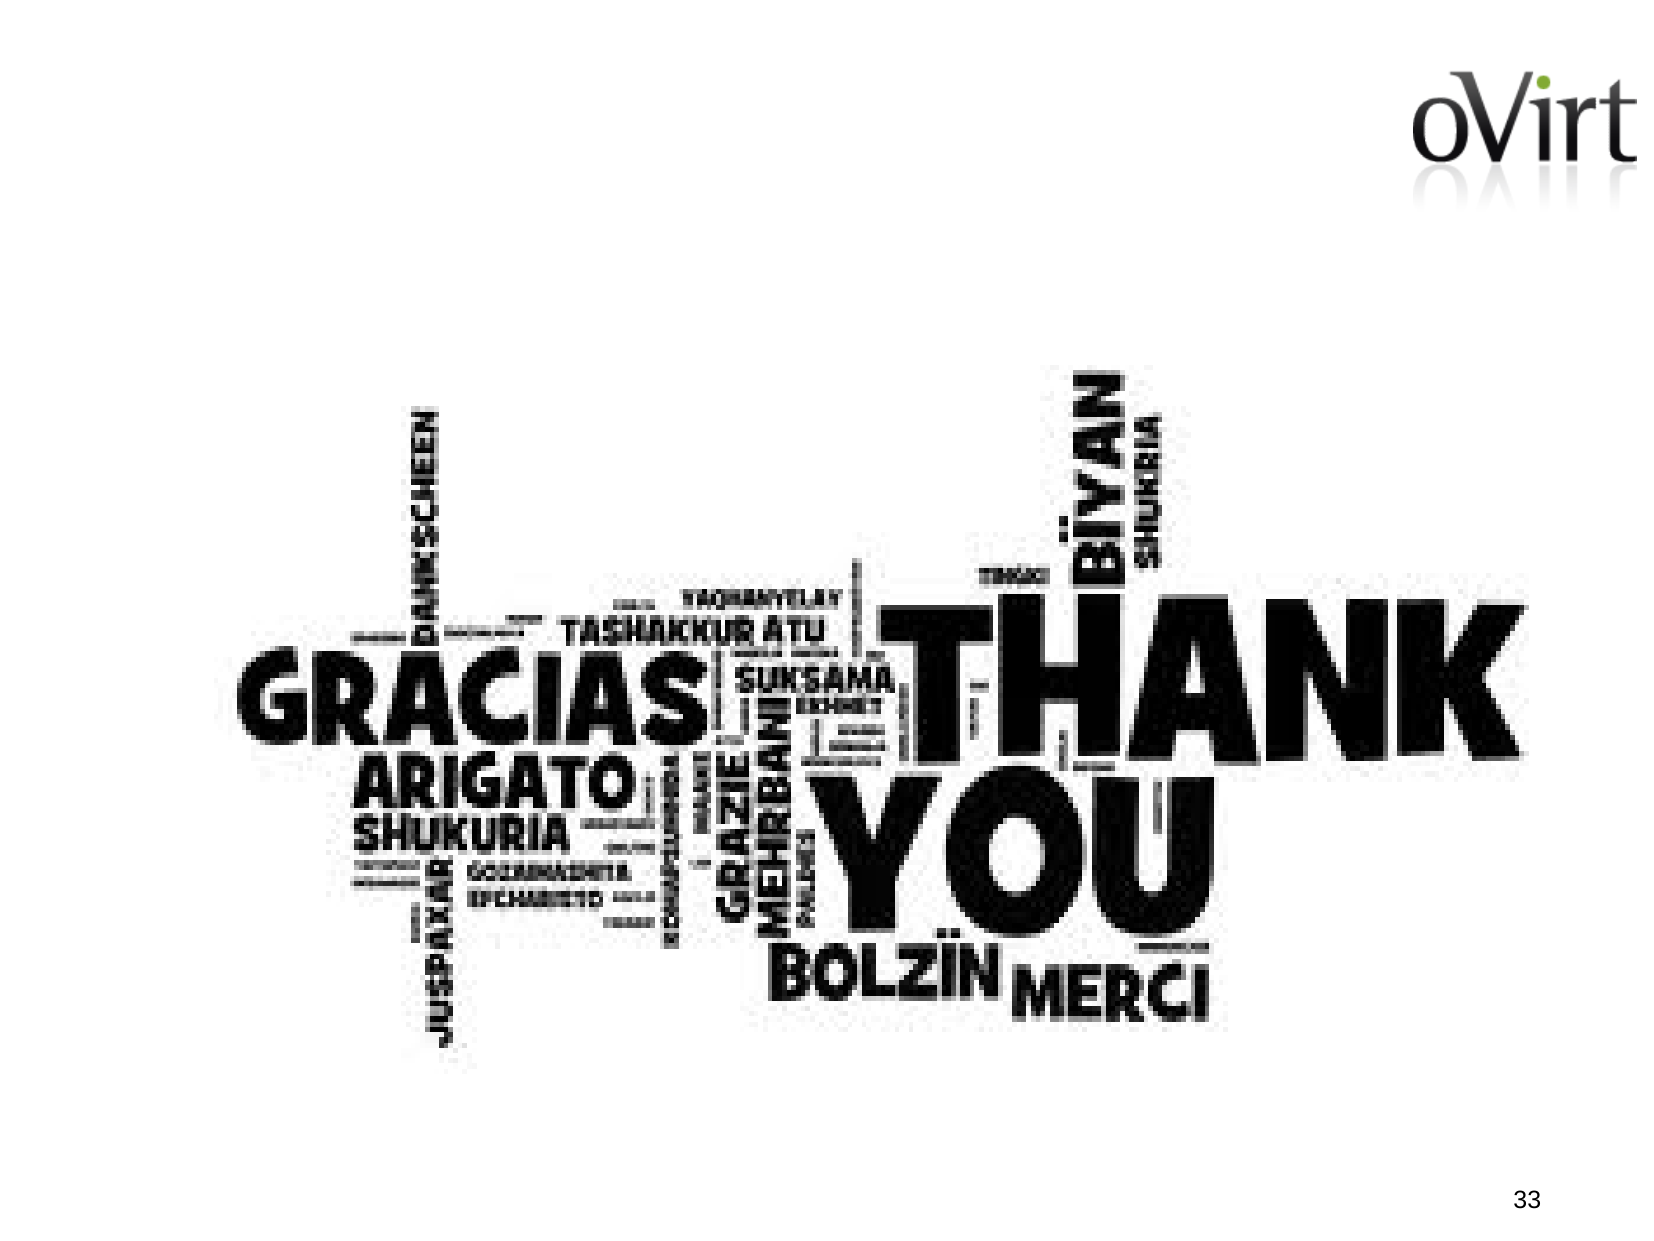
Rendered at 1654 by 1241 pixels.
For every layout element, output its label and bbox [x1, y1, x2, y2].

picture [1413, 63, 1637, 212]
picture [214, 240, 1548, 1163]
